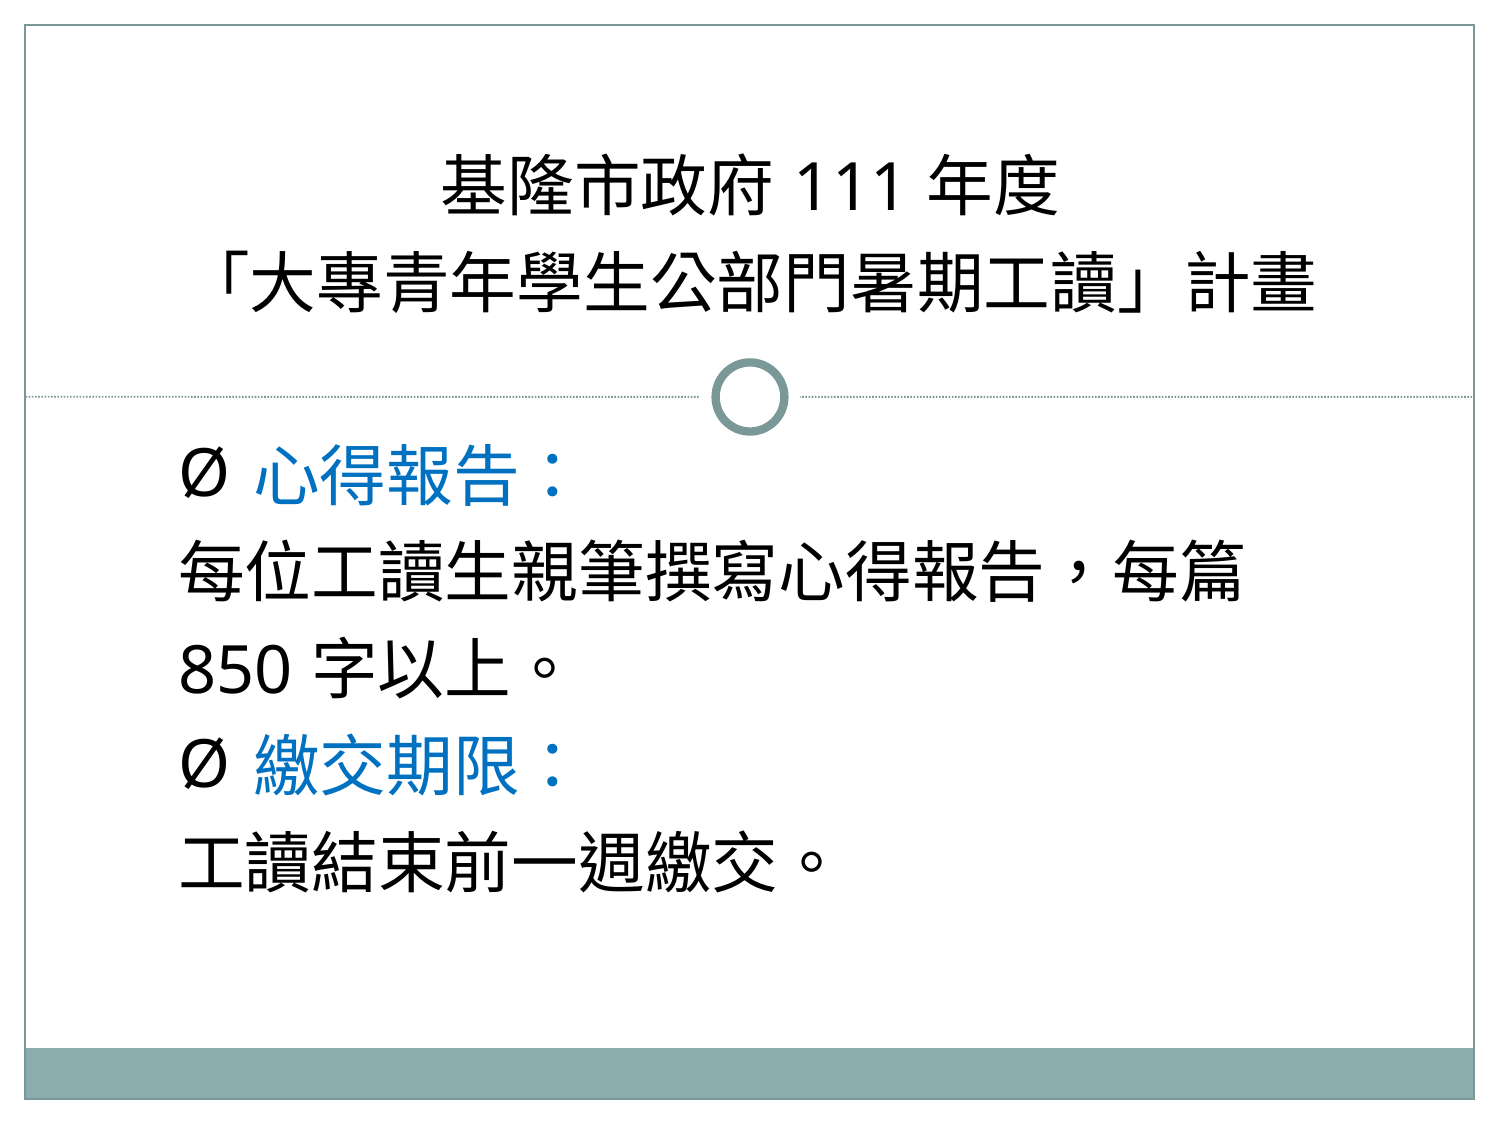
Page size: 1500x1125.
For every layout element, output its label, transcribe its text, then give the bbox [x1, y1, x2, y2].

text_box 心得報告： 每位工讀生親筆撰寫心得報告，每篇850字以上。 繳交期限： 工讀結束前一週繳交。 [163, 415, 1352, 914]
text_box 基隆市政府111年度 「大專青年學生公部門暑期工讀」計畫 [168, 125, 1333, 334]
